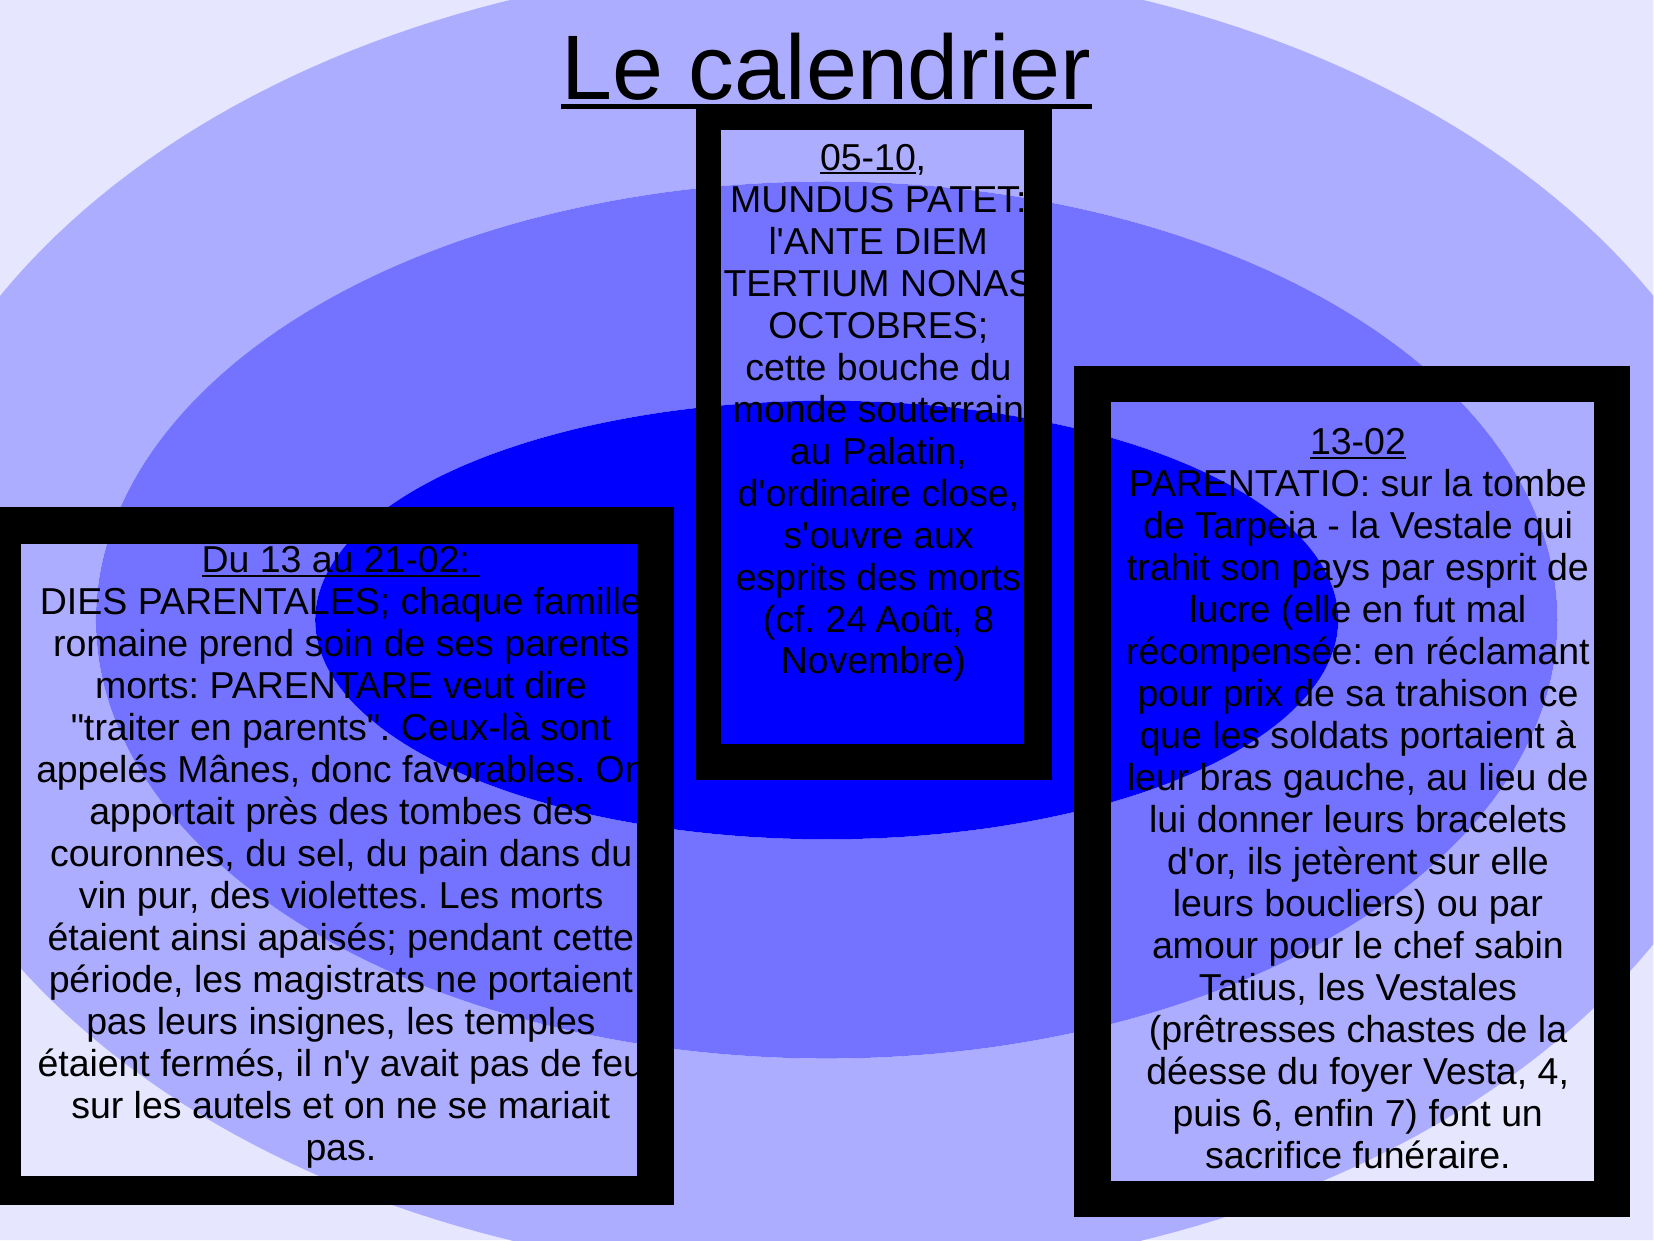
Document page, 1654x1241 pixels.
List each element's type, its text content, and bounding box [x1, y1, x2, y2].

text_box Du 13 au 21-02: DIES PARENTALES; chaque famille romaine prend soin de ses parents morts: PARENTARE veut dire "traiter en parents". Ceux-là sont appelés Mânes, donc favorables. On apportait près des tombes des couronnes, du sel, du pain dans du vin pur, des violettes. Les morts étaient ainsi apaisés; pendant cette période, les magistrats ne portaient pas leurs insignes, les temples étaient fermés, il n'y avait pas de feu sur les autels et on ne se mariait pas. [21, 544, 637, 1176]
text_box 13-02 PARENTATIO: sur la tombe de Tarpeia - la Vestale qui trahit son pays par esprit de lucre (elle en fut mal récompensée: en réclamant pour prix de sa trahison ce que les soldats portaient à leur bras gauche, au lieu de lui donner leurs bracelets d'or, ils jetèrent sur elle leurs boucliers) ou par amour pour le chef sabin Tatius, les Vestales (prêtresses chastes de la déesse du foyer Vesta, 4, puis 6, enfin 7) font un sacrifice funéraire. [1111, 413, 1594, 1181]
text_box [696, 106, 1052, 780]
text_box 05-10, MUNDUS PATET: l'ANTE DIEM TERTIUM NONAS OCTOBRES; cette bouche du monde souterrain au Palatin, d'ordinaire close, s'ouvre aux esprits des morts (cf. 24 Août, 8 Novembre) [721, 130, 1024, 744]
text_box [0, 507, 674, 1205]
title Le calendrier [82, 5, 1571, 130]
text_box [1074, 366, 1630, 1217]
